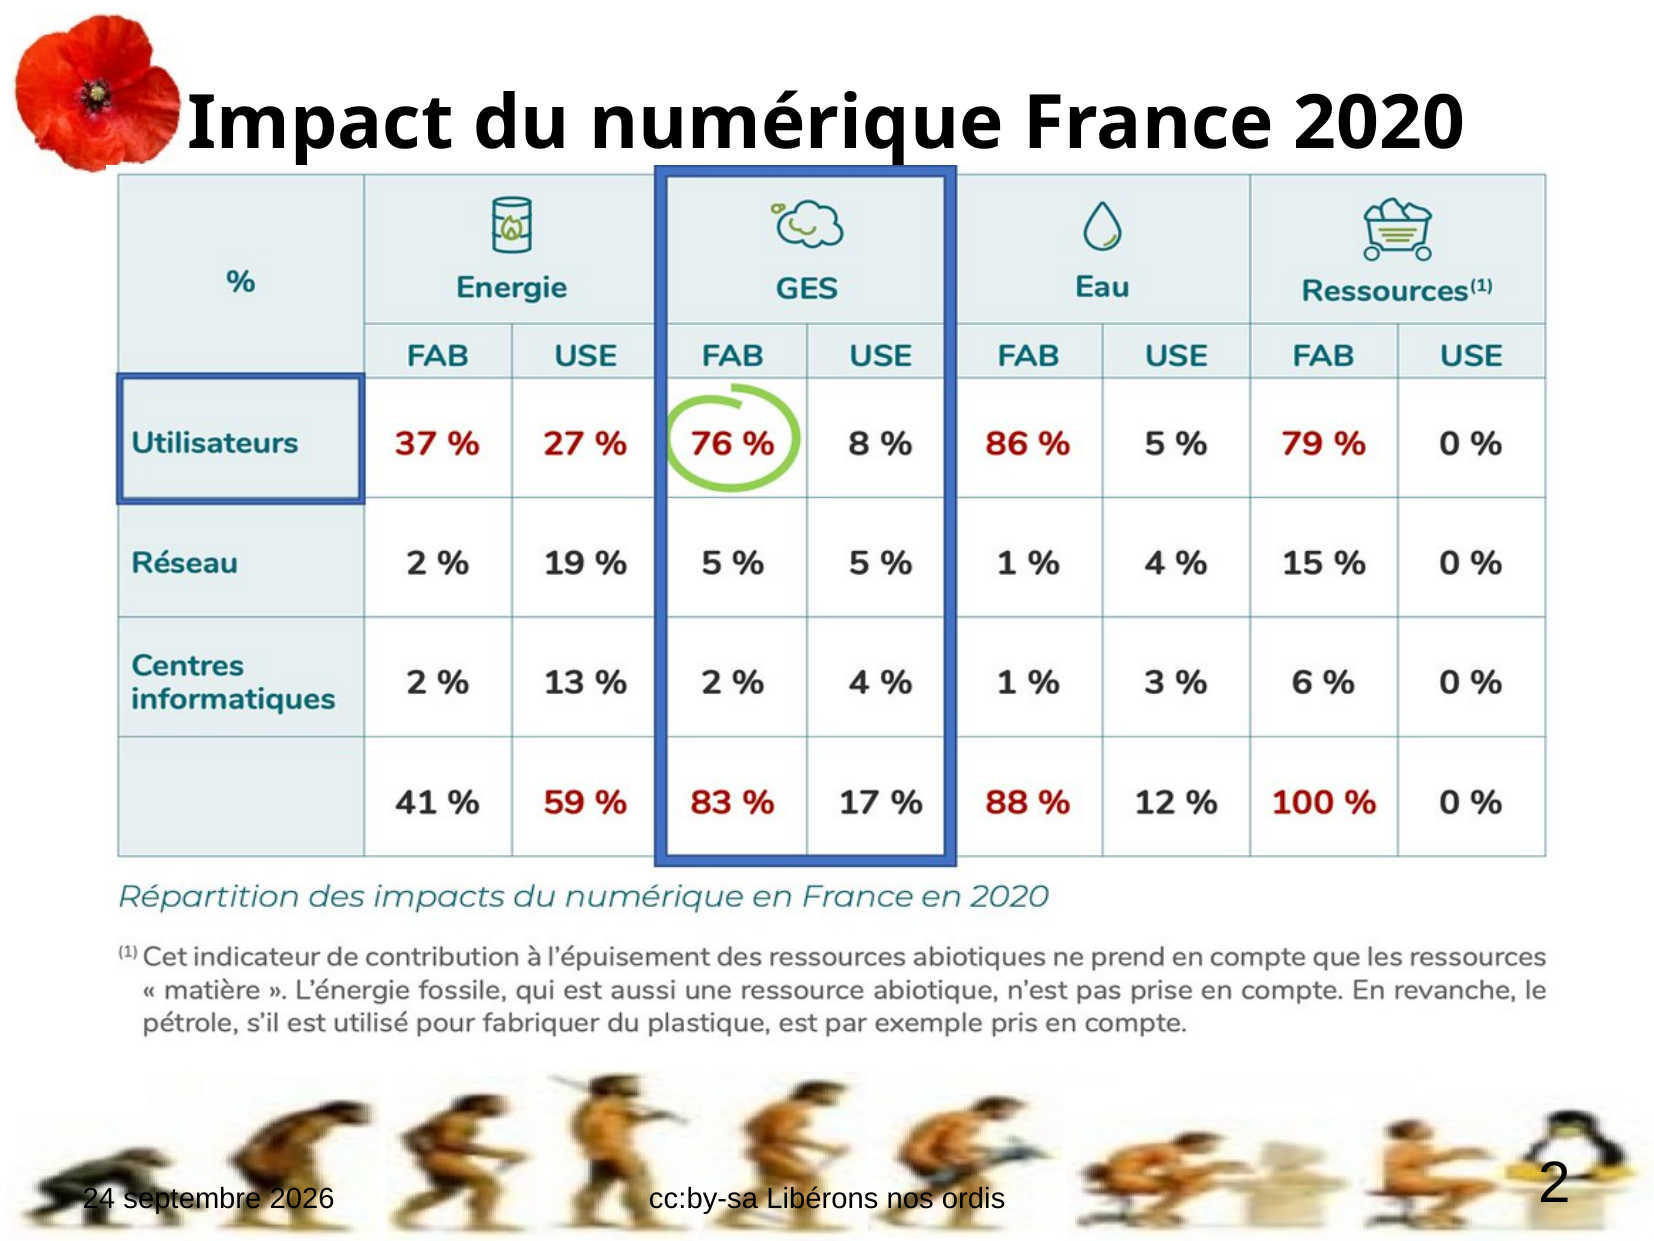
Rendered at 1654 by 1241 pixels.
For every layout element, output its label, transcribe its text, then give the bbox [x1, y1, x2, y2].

picture [0, 165, 1654, 1241]
picture [11, 11, 185, 176]
title Impact du numérique France 2020 [82, 49, 1571, 189]
